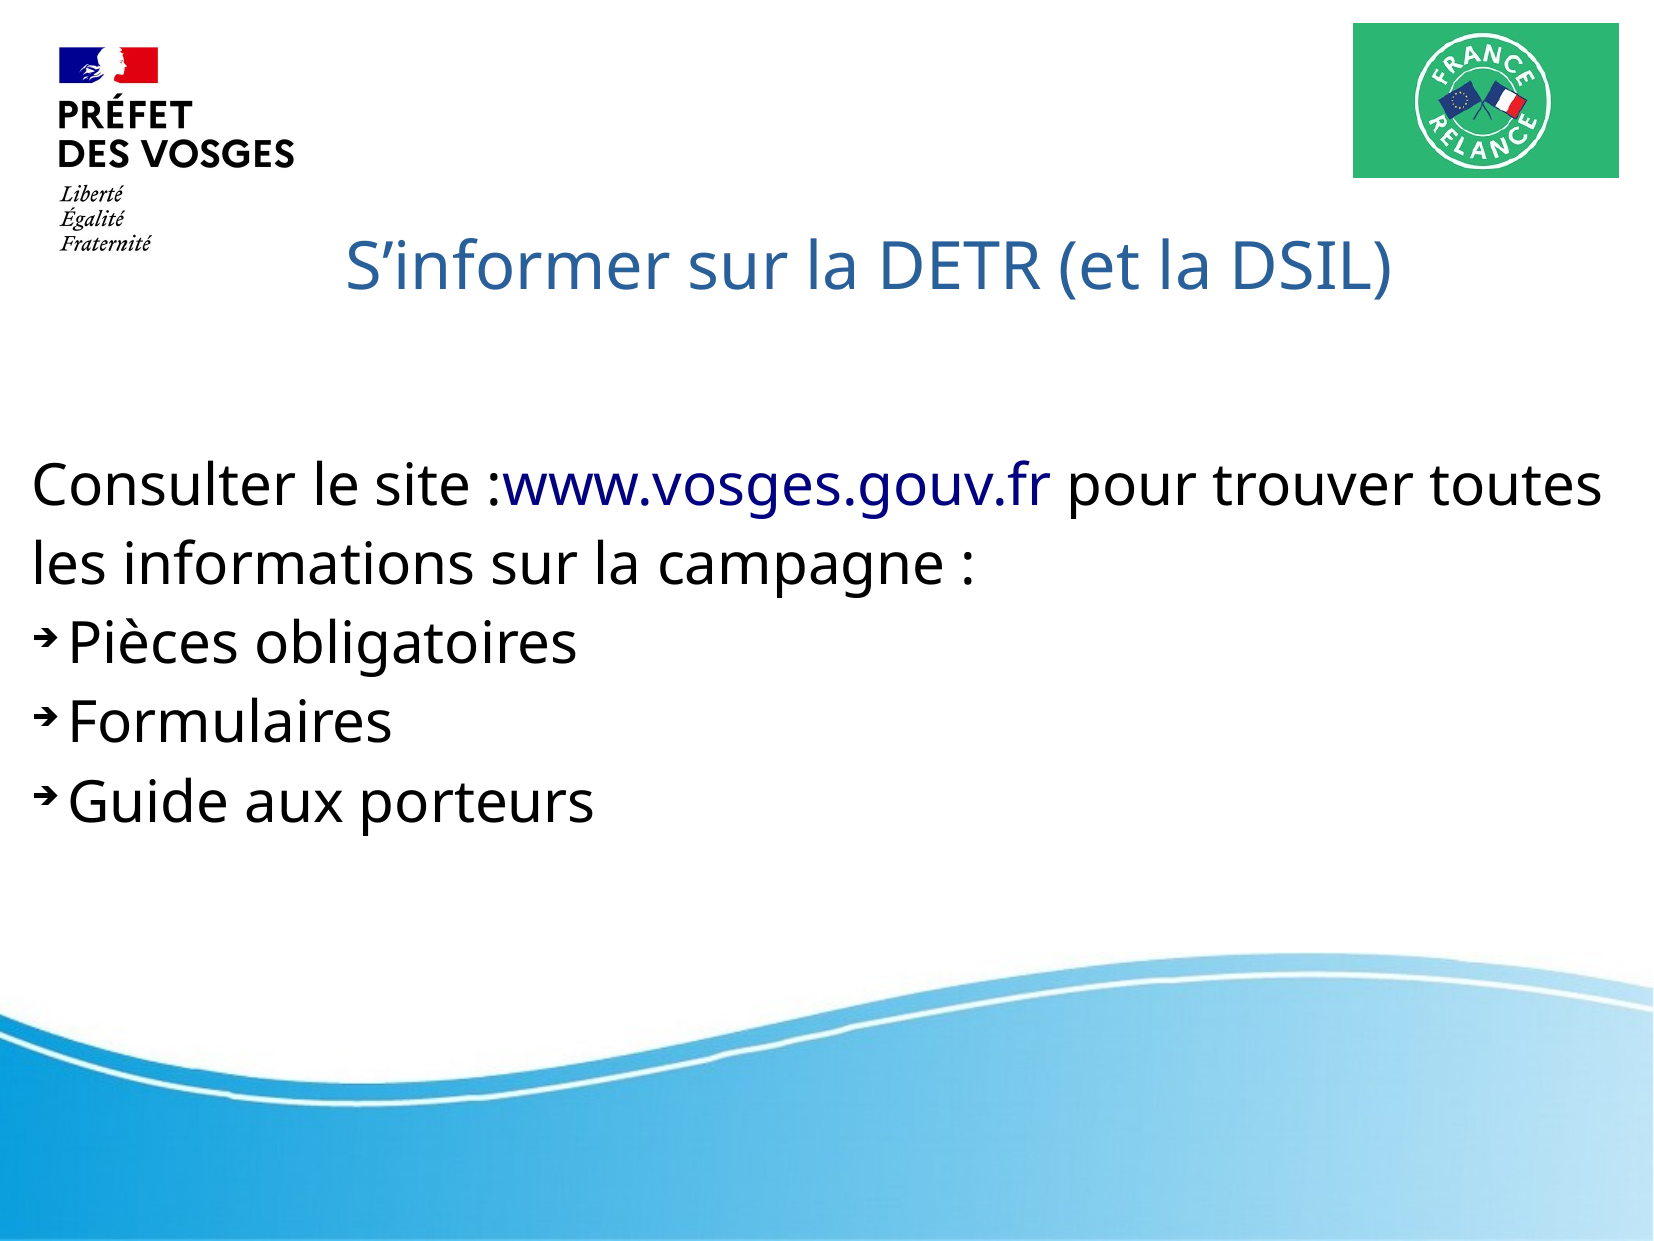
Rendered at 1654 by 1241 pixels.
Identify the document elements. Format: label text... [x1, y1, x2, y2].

text_box Consulter le site :www.vosges.gouv.fr pour trouver toutes les informations sur la campagne : Pièces obligatoires Formulaires Guide aux porteurs [17, 435, 1638, 806]
picture [0, 952, 1654, 1241]
picture [1353, 23, 1619, 178]
text_box S’informer sur la DETR (et la DSIL) [330, 210, 1462, 308]
picture [23, 11, 329, 286]
